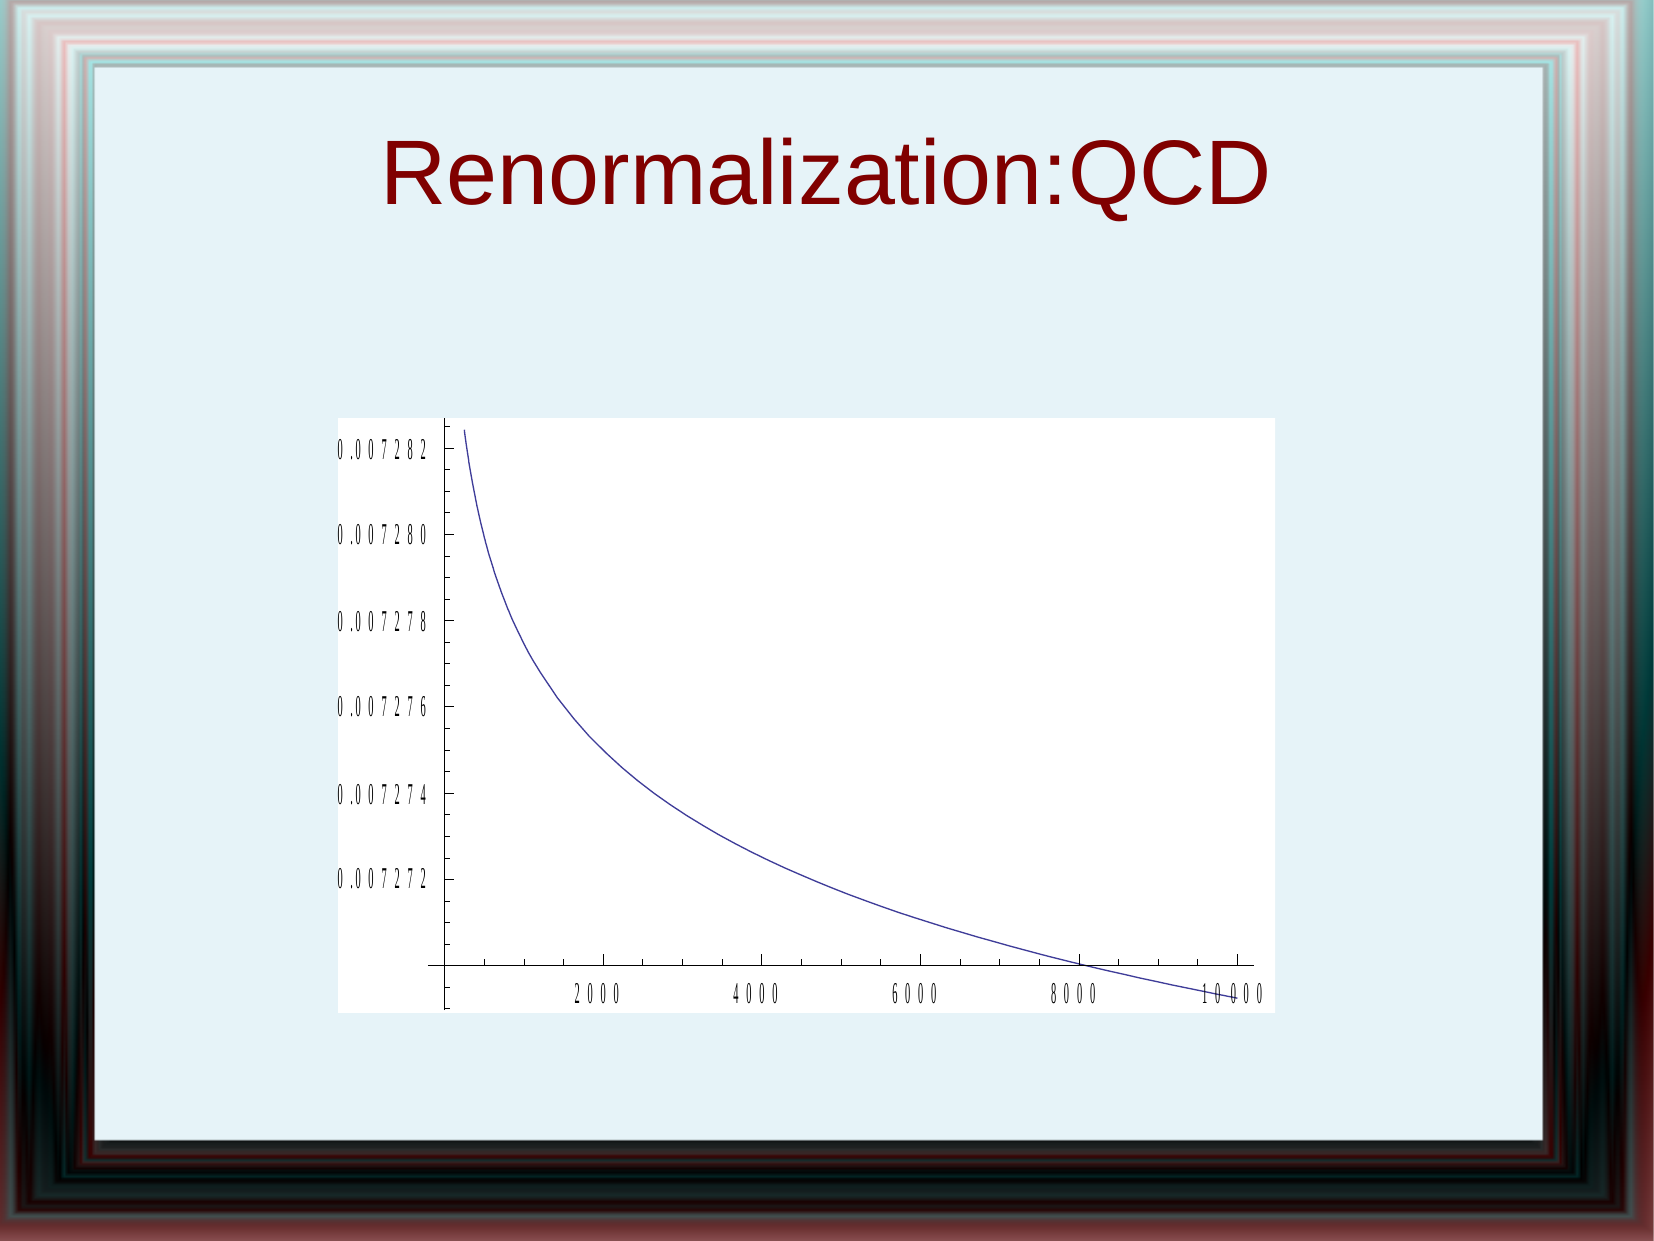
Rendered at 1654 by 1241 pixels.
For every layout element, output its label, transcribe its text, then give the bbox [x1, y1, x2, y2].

title Renormalization:QCD [118, 95, 1536, 250]
picture [0, 0, 1654, 1241]
